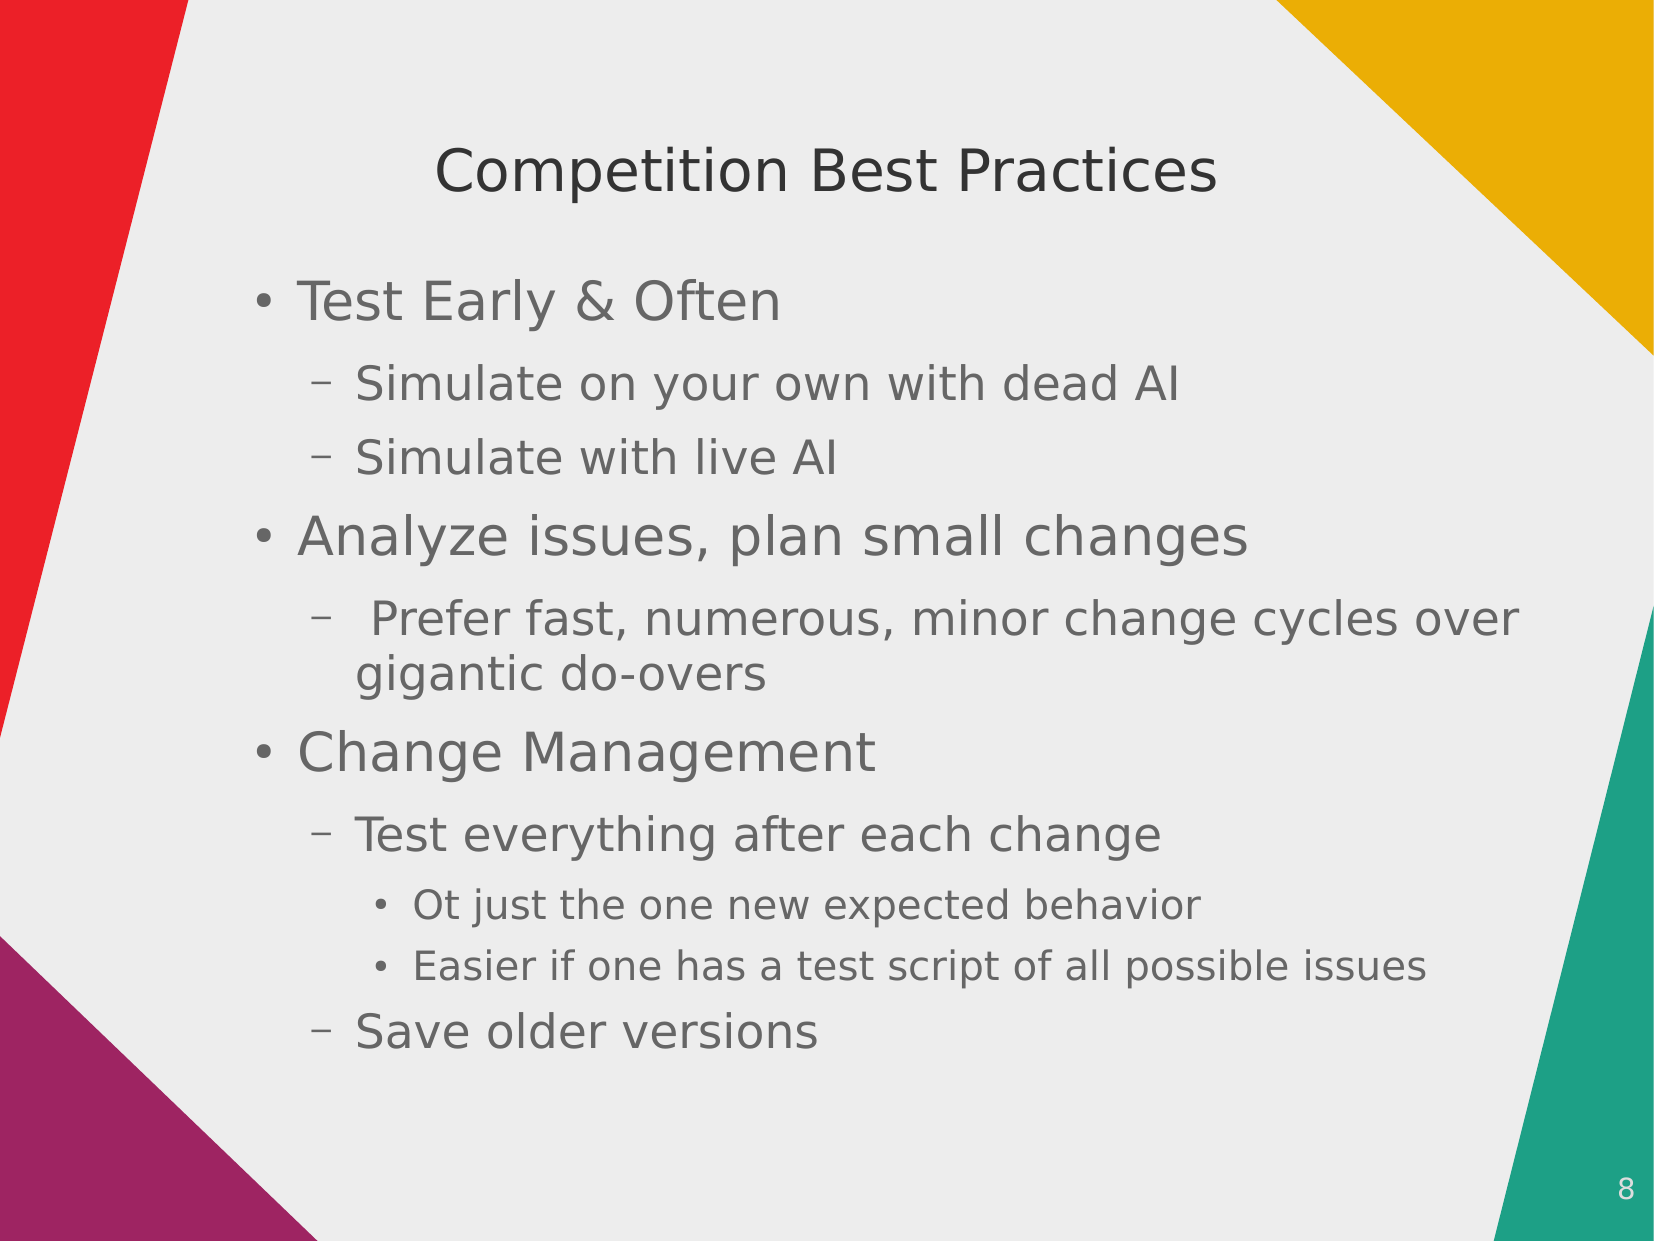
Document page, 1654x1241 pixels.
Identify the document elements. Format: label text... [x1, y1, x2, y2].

title Competition Best Practices [114, 73, 1539, 271]
list Test Early & Often Simulate on your own with dead AI Simulate with live AI Analyze issues, plan small changes Prefer fast, numerous, minor change cycles over gigantic do-overs Change Management Test everything after each change Ot just the one new expected behavior Easier if one has a test script of all possible issues Save older versions [240, 270, 1539, 1066]
